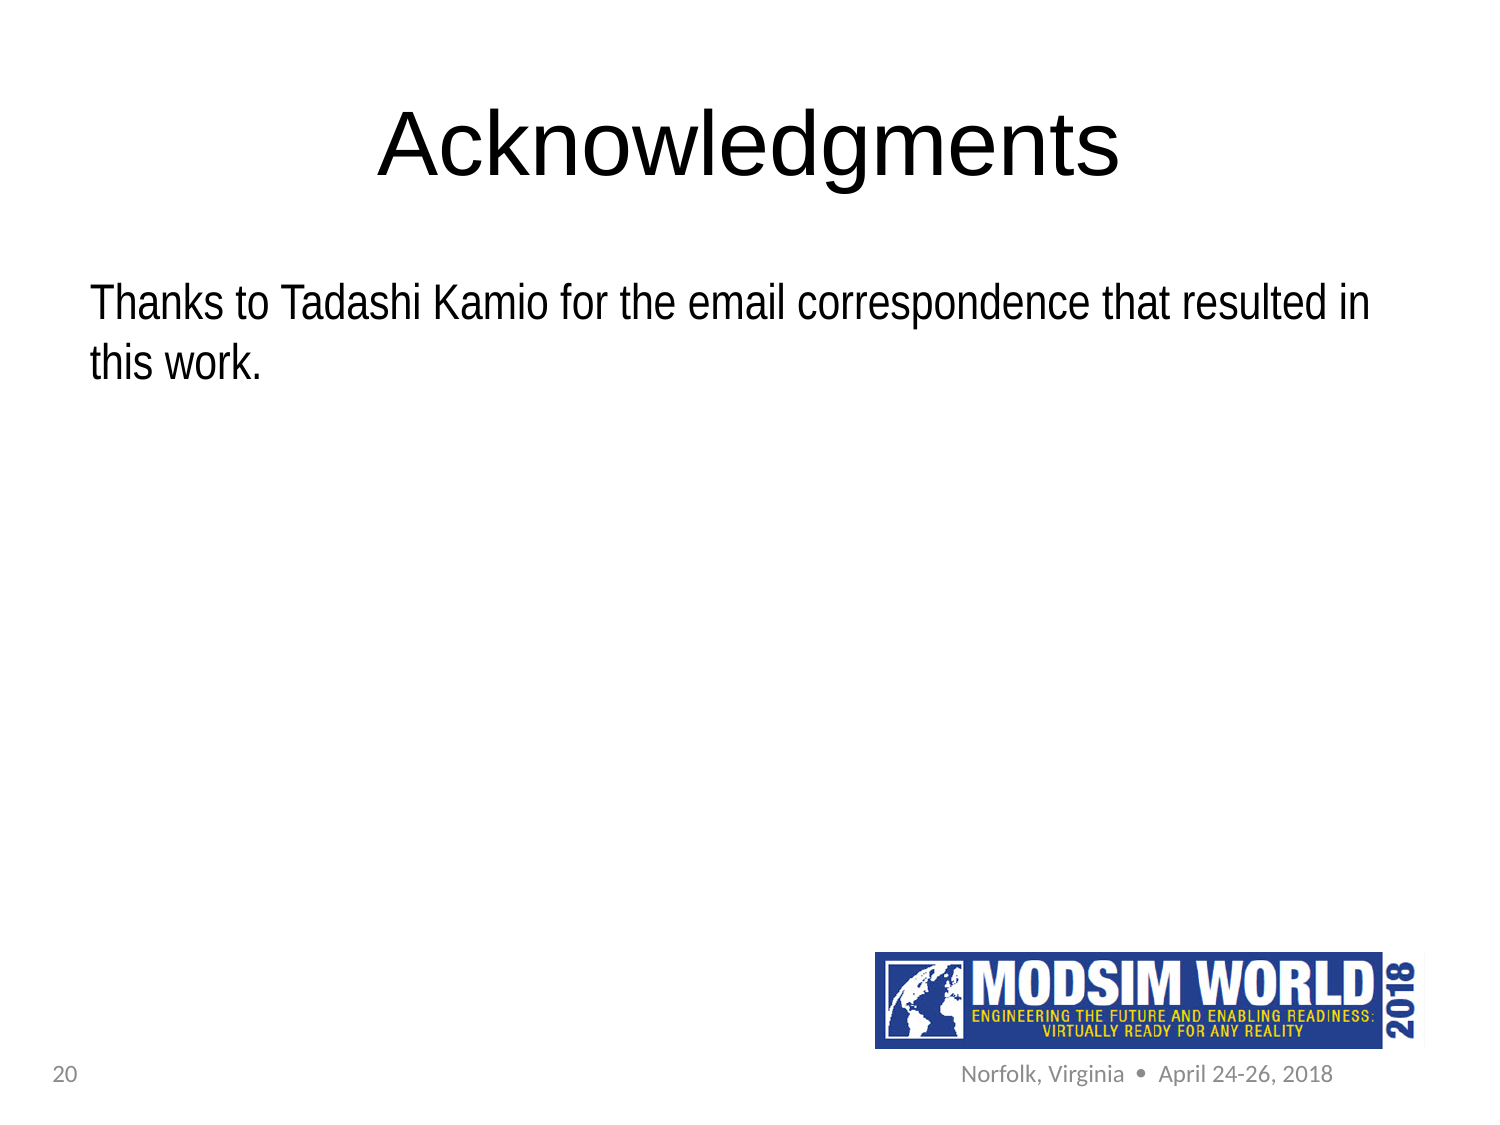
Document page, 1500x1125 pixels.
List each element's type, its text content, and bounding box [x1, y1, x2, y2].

text_box Thanks to Tadashi Kamio for the email correspondence that resulted in this work. [74, 262, 1425, 1005]
text_box Acknowledgments [74, 45, 1425, 233]
picture [875, 1005, 1425, 1042]
text_box <number> [37, 1042, 388, 1103]
text_box Norfolk, Virginia  April 24-26, 2018 [874, 1042, 1427, 1103]
